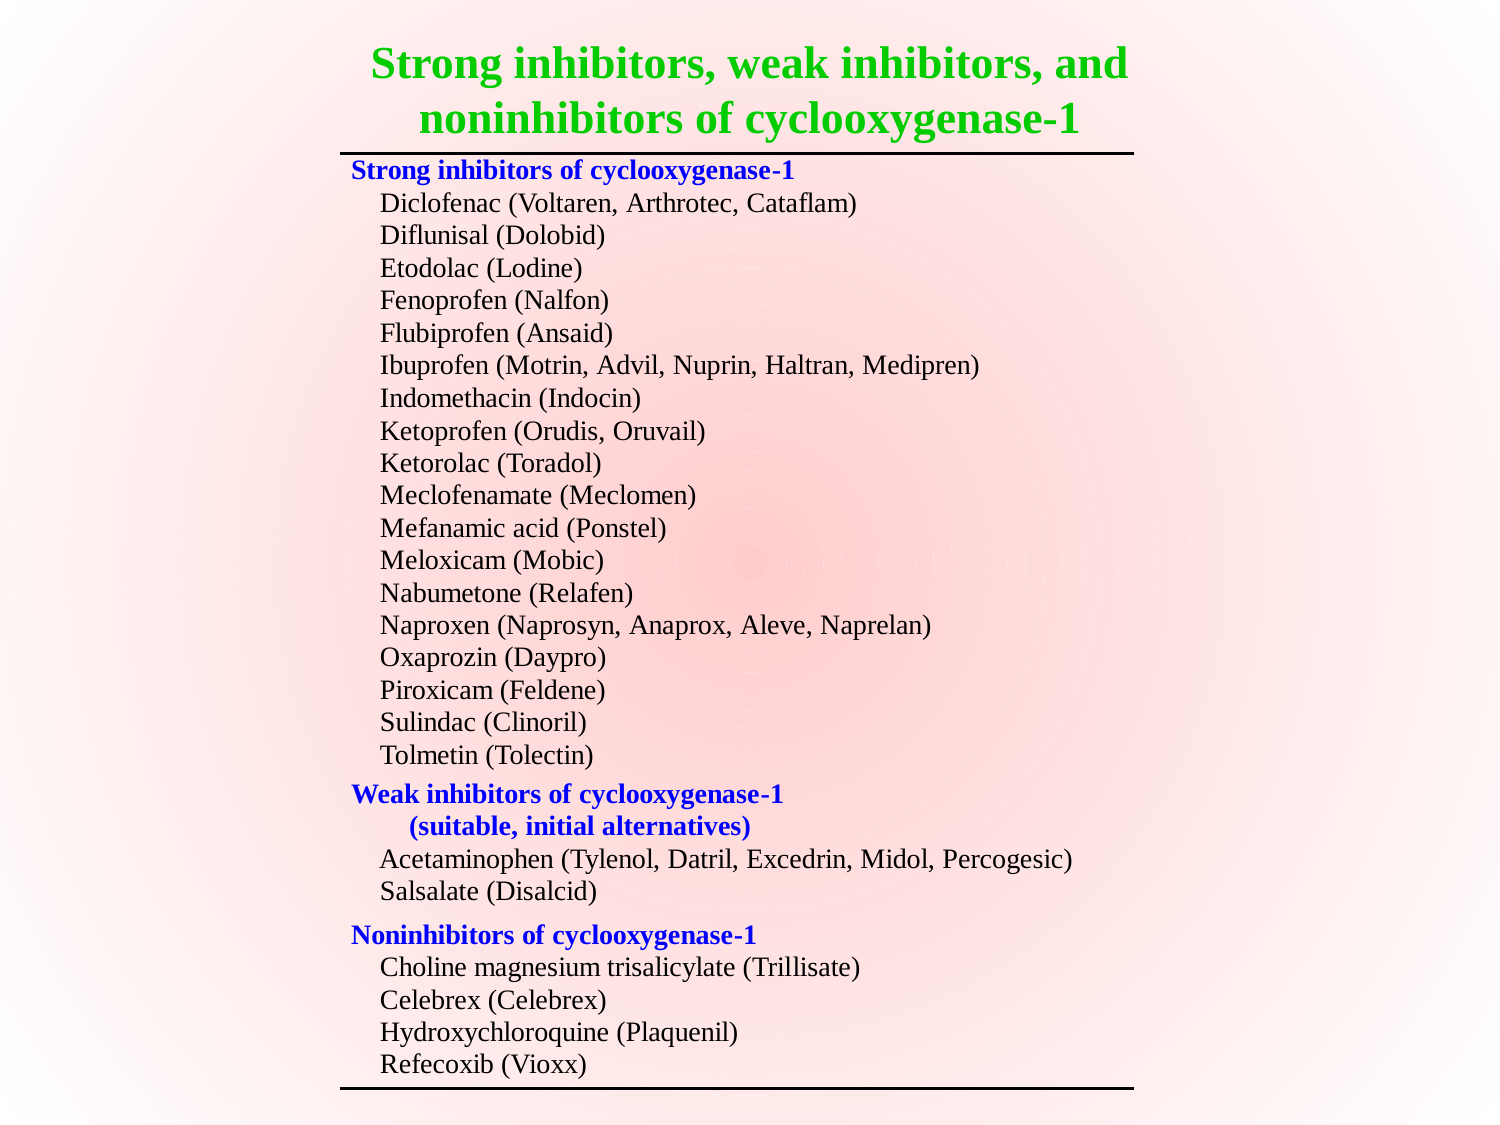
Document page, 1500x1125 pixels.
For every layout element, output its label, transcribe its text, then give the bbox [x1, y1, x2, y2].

text_box Strong inhibitors, weak inhibitors, and noninhibitors of cyclooxygenase-1 [321, 24, 1179, 150]
chart [324, 152, 1316, 1125]
